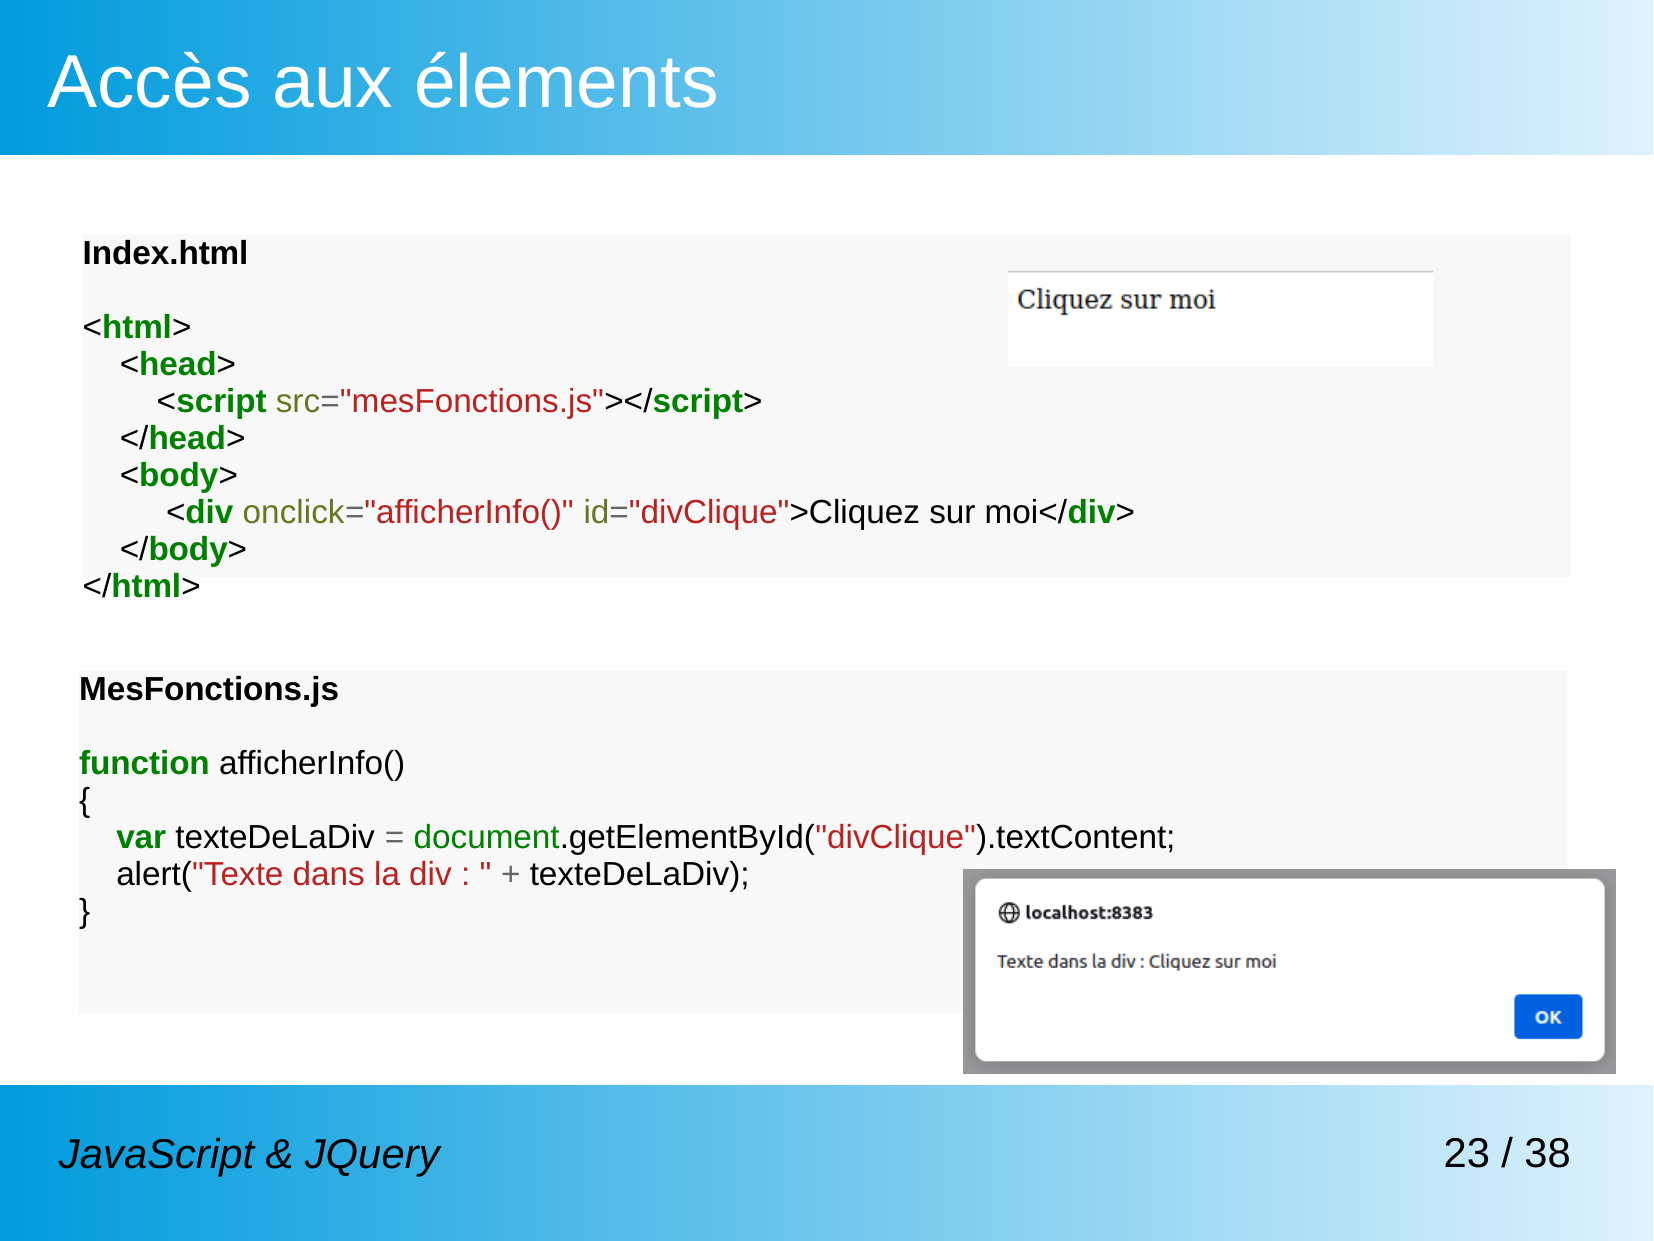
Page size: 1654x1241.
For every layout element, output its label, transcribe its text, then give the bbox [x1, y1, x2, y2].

title Accès aux élements [47, 28, 1536, 134]
list Index.html <html> <head> <script src="mesFonctions.js"></script> </head> <body> <div onclick="afficherInfo()" id="divClique">Cliquez sur moi</div> </body> </html> [82, 234, 1571, 578]
picture [1008, 268, 1433, 367]
list MesFonctions.js function afficherInfo() { var texteDeLaDiv = document.getElementById("divClique").textContent; alert("Texte dans la div : " + texteDeLaDiv); } [79, 670, 1568, 1014]
picture [963, 869, 1616, 1074]
